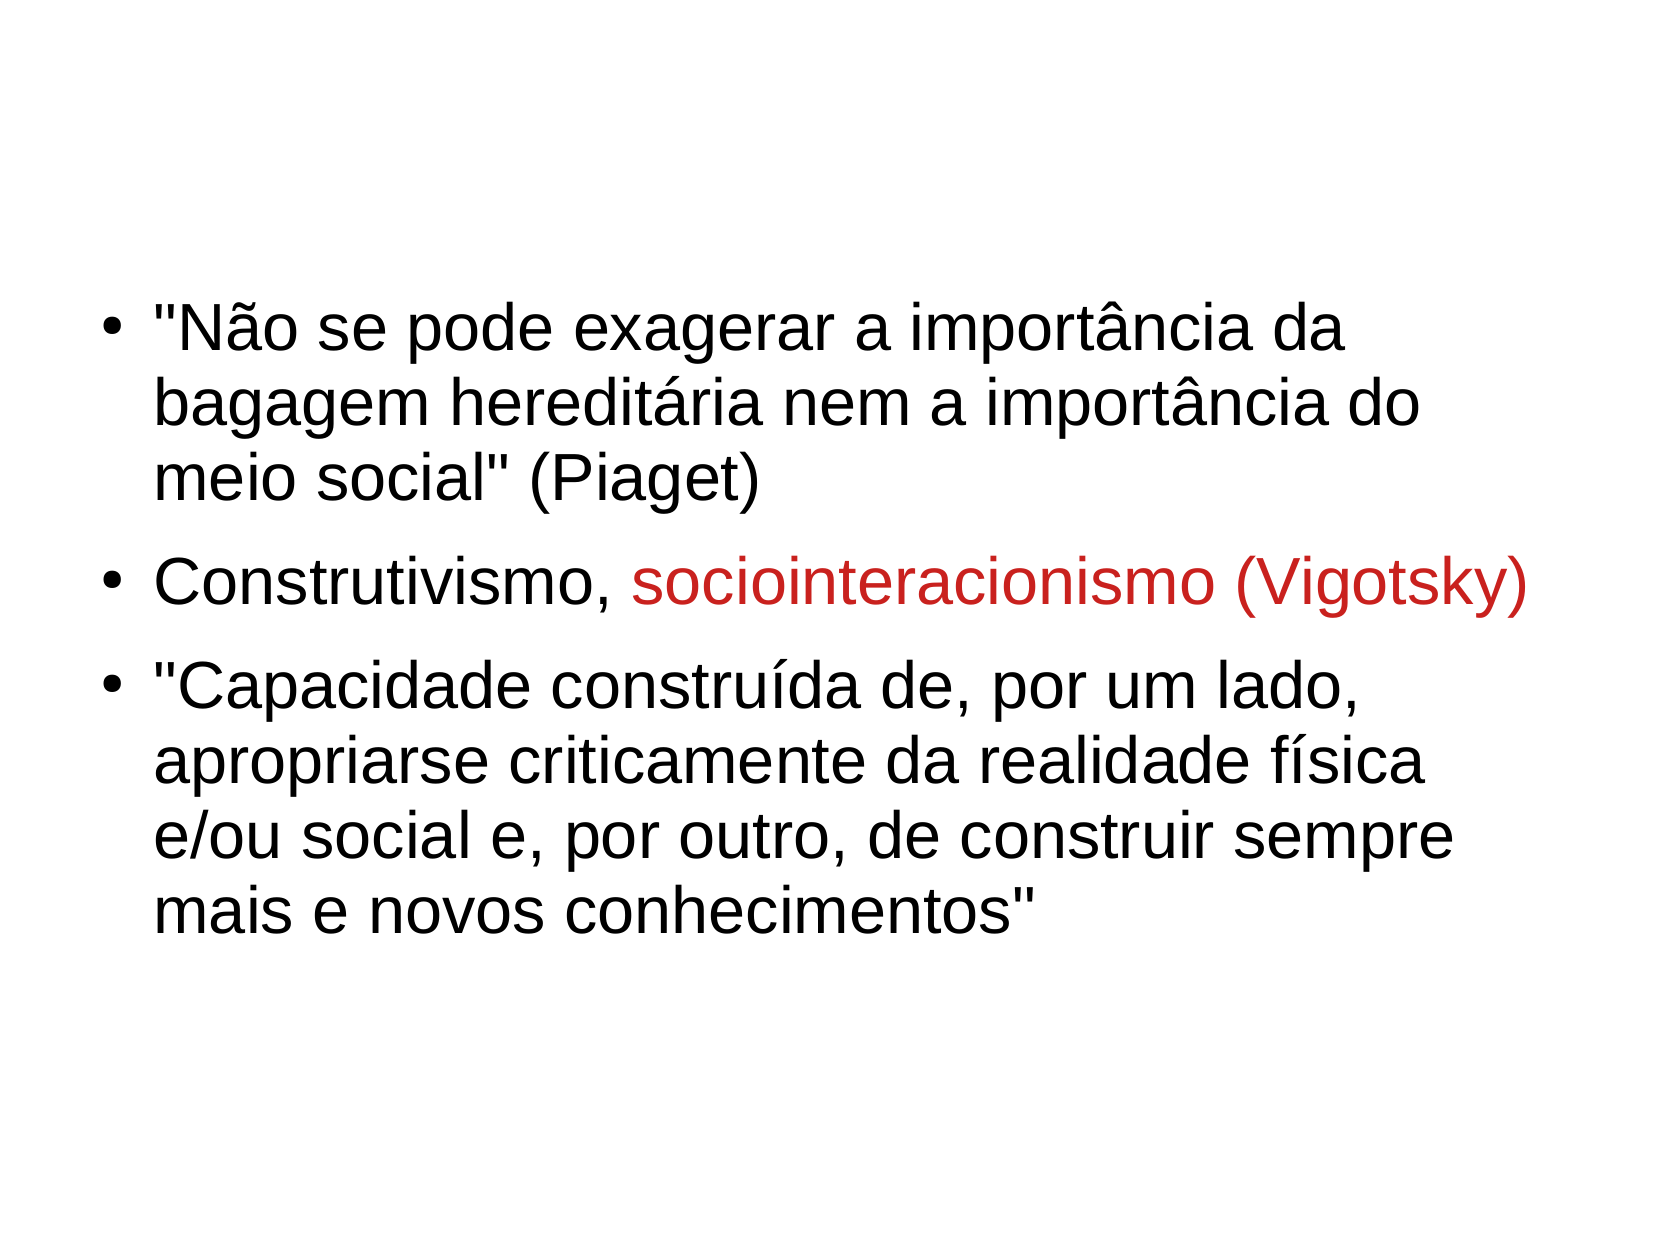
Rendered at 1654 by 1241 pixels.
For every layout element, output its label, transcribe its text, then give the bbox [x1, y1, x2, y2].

list "Não se pode exagerar a importância da bagagem hereditária nem a importância do meio social" (Piaget) Construtivismo, sociointeracionismo (Vigotsky) "Capacidade construída de, por um lado, apropriarse criticamente da realidade física e/ou social e, por outro, de construir sempre mais e novos conhecimentos" [82, 290, 1571, 1241]
